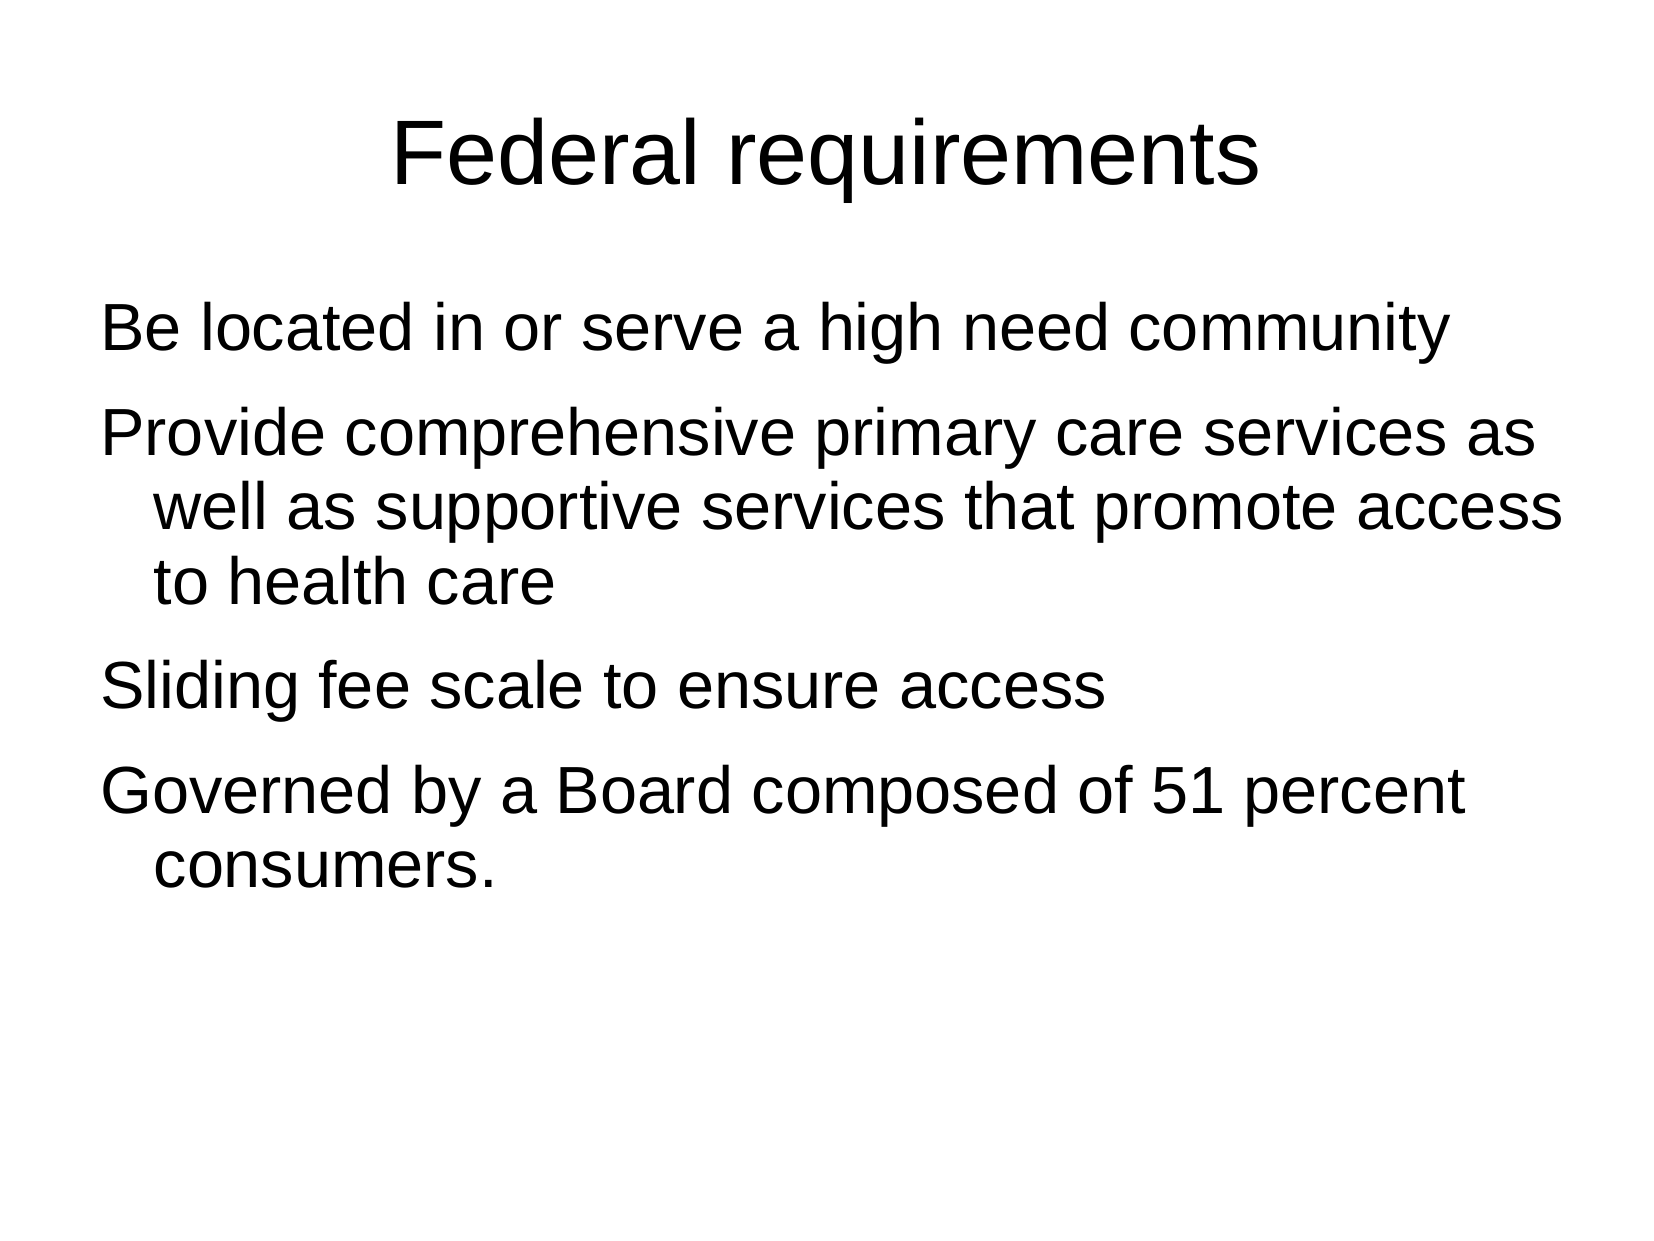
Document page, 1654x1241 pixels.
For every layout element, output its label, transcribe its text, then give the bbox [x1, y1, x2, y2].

title Federal requirements [82, 49, 1571, 257]
list Be located in or serve a high need community Provide comprehensive primary care services as well as supportive services that promote access to health care Sliding fee scale to ensure access Governed by a Board composed of 51 percent consumers. [82, 290, 1571, 1109]
